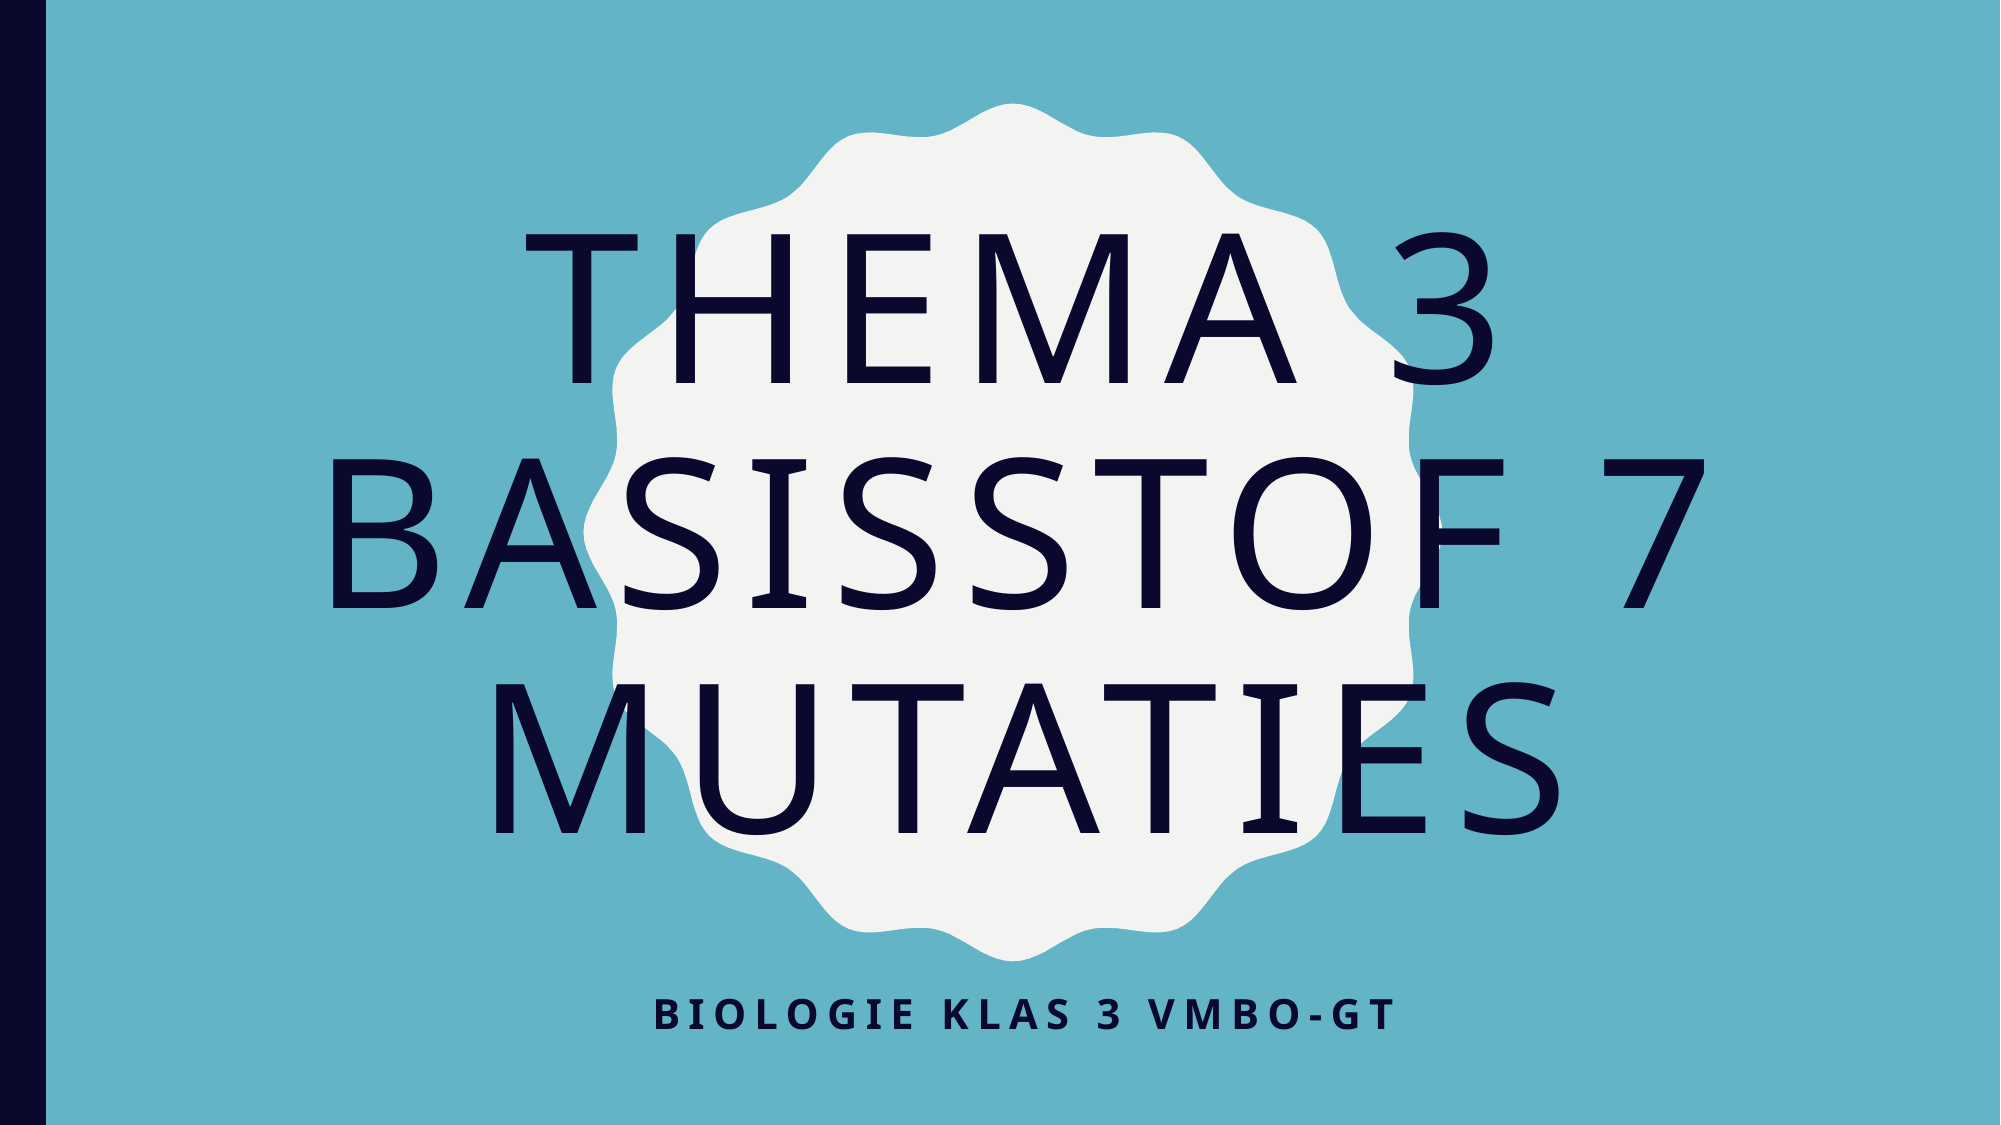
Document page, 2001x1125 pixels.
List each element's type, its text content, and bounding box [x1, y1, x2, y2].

title Thema 3 basisstof 7 mutaties [176, 180, 1870, 902]
subtitle Biologie klas 3 vmbo-gt [363, 980, 1684, 1103]
